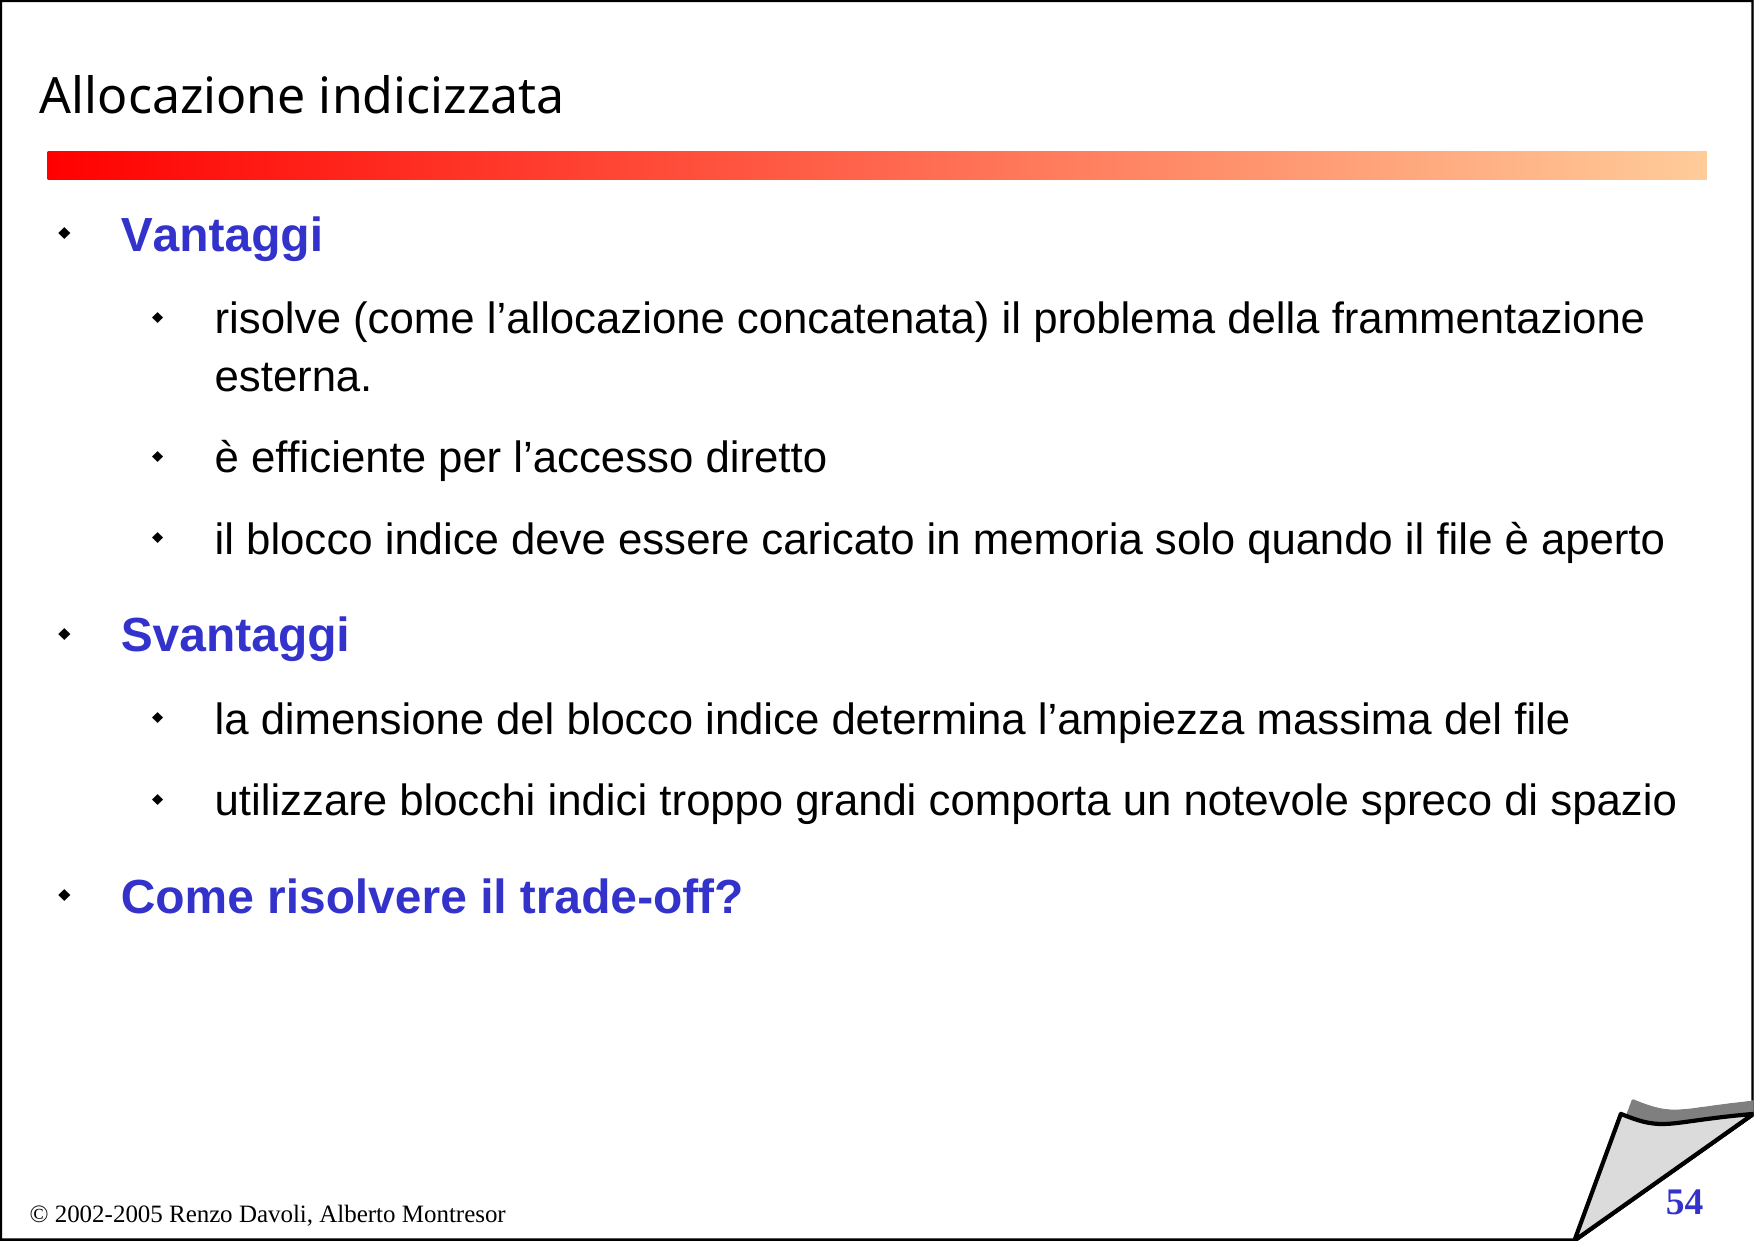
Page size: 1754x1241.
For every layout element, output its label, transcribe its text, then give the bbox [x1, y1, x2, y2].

list Vantaggi risolve (come l’allocazione concatenata) il problema della frammentazione esterna. è efficiente per l’accesso diretto il blocco indice deve essere caricato in memoria solo quando il file è aperto Svantaggi la dimensione del blocco indice determina l’ampiezza massima del file utilizzare blocchi indici troppo grandi comporta un notevole spreco di spazio Come risolvere il trade-off? [58, 206, 1695, 1185]
text_box 9 [1469, 152, 1474, 179]
title Allocazione indicizzata [40, 49, 1713, 144]
